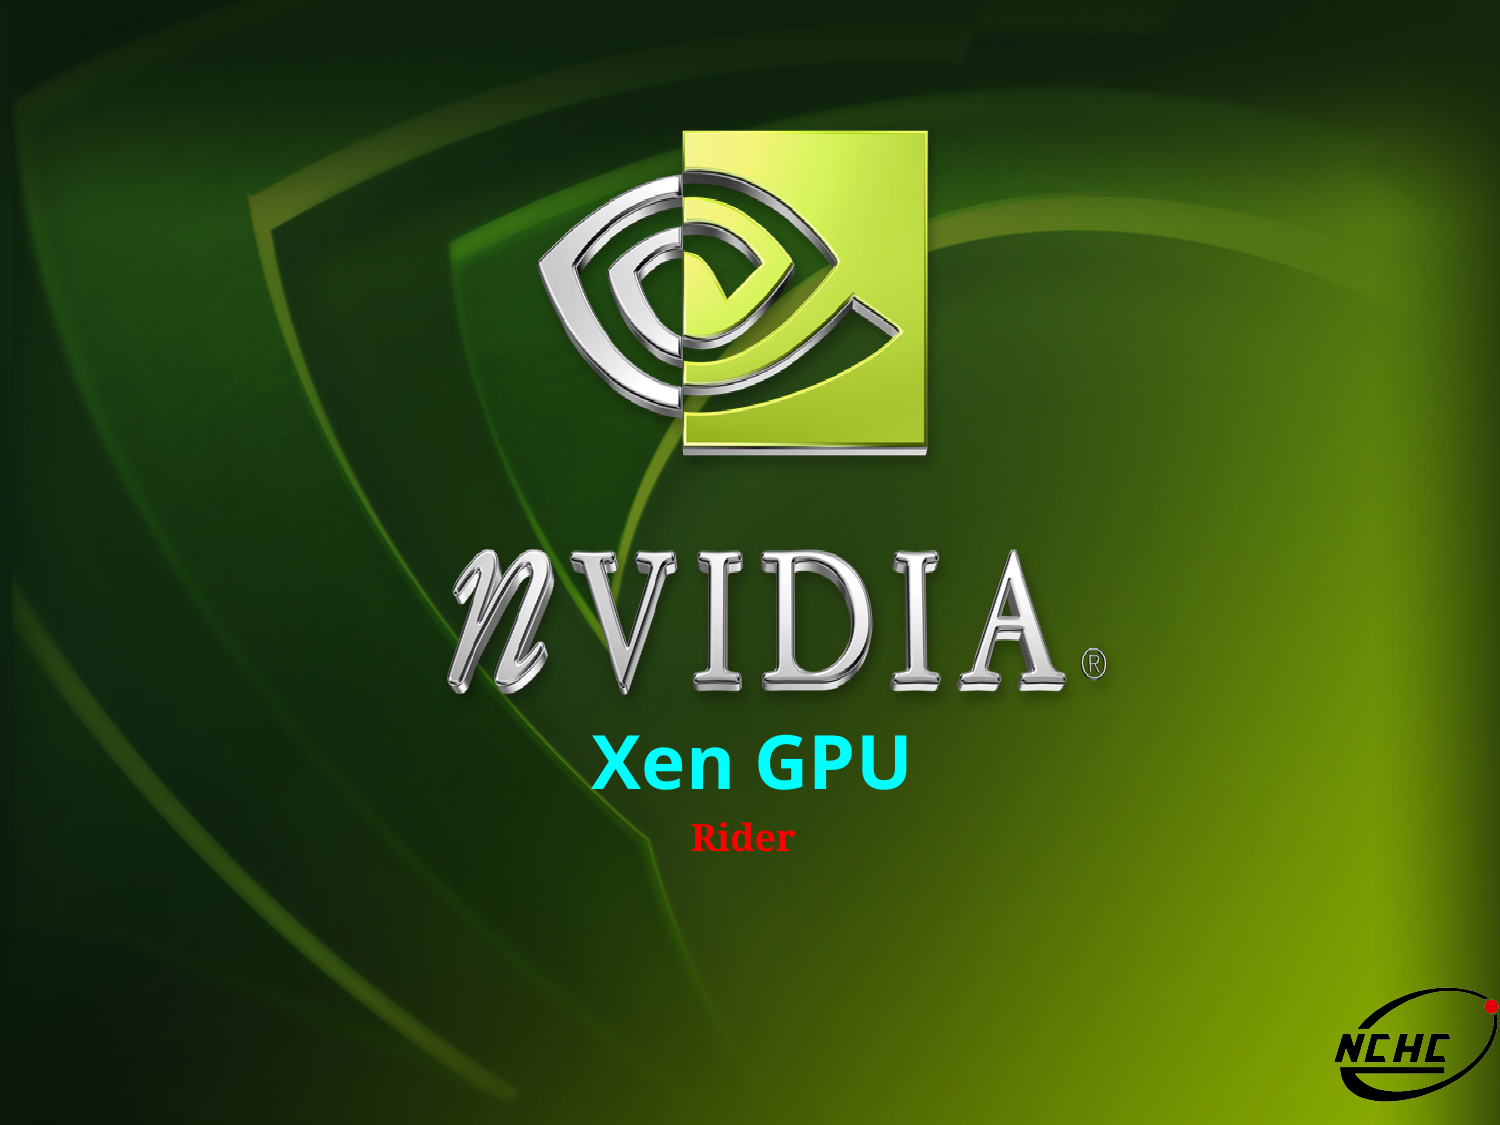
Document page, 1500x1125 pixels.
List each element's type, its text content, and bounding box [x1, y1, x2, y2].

title Xen GPU Rider [559, 707, 928, 864]
picture [0, 0, 1500, 1125]
